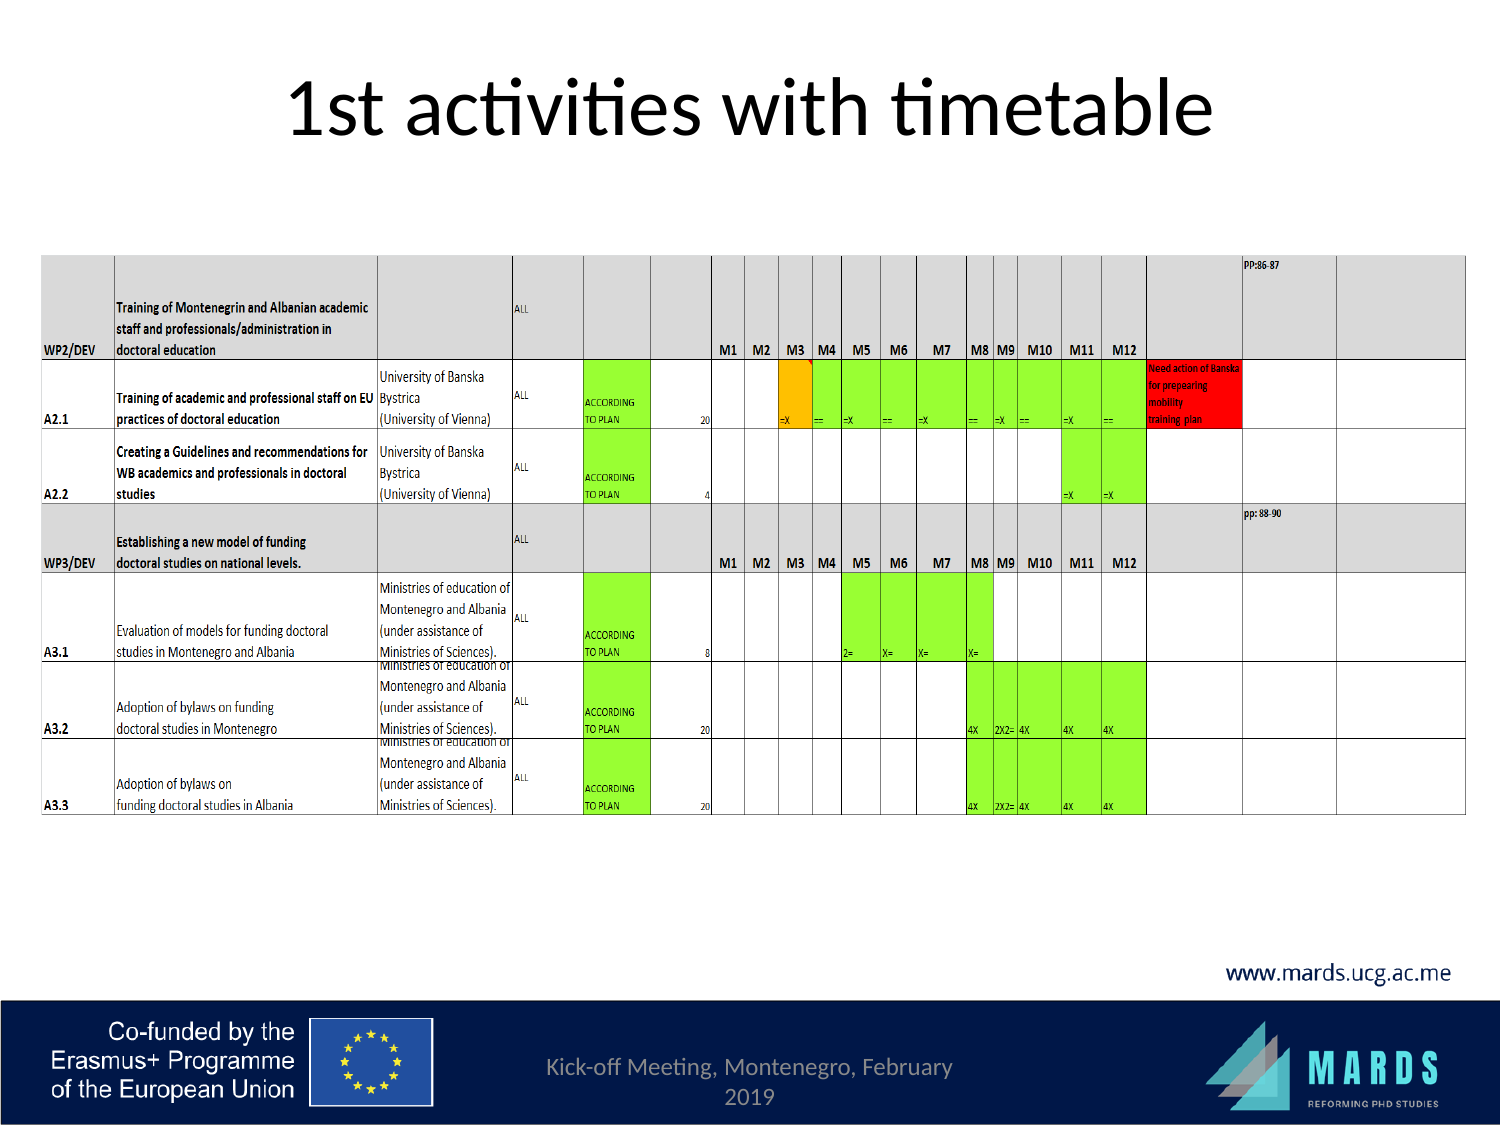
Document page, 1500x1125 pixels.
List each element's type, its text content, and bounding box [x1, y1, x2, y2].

picture [41, 255, 1466, 815]
title 1st activities with timetable [75, 45, 1426, 233]
text_box Kick-off Meeting, Montenegro, February 2019 [512, 1042, 988, 1103]
